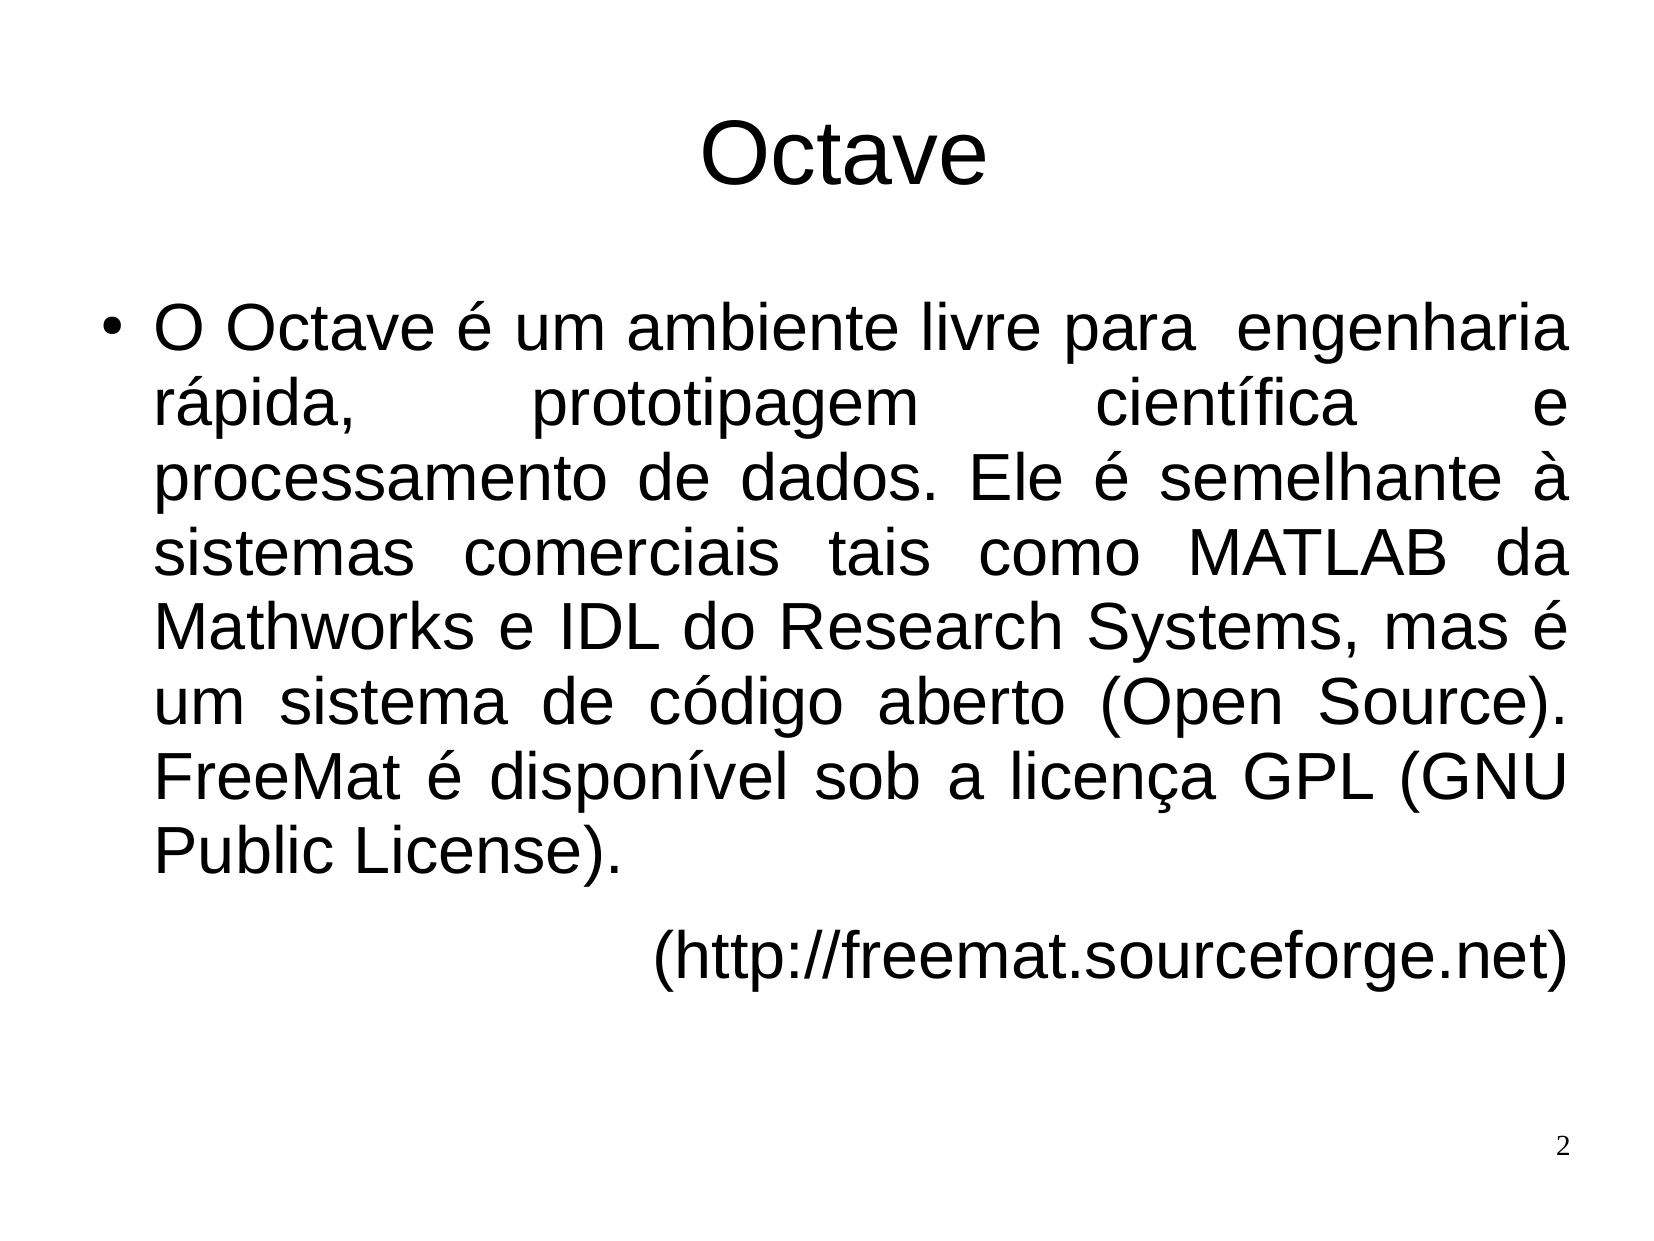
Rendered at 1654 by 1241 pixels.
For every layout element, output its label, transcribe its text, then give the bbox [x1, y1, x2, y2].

title Octave [82, 49, 1571, 257]
list O Octave é um ambiente livre para engenharia rápida, prototipagem científica e processamento de dados. Ele é semelhante à sistemas comerciais tais como MATLAB da Mathworks e IDL do Research Systems, mas é um sistema de código aberto (Open Source). FreeMat é disponível sob a licença GPL (GNU Public License). (http://freemat.sourceforge.net) [82, 290, 1571, 1010]
